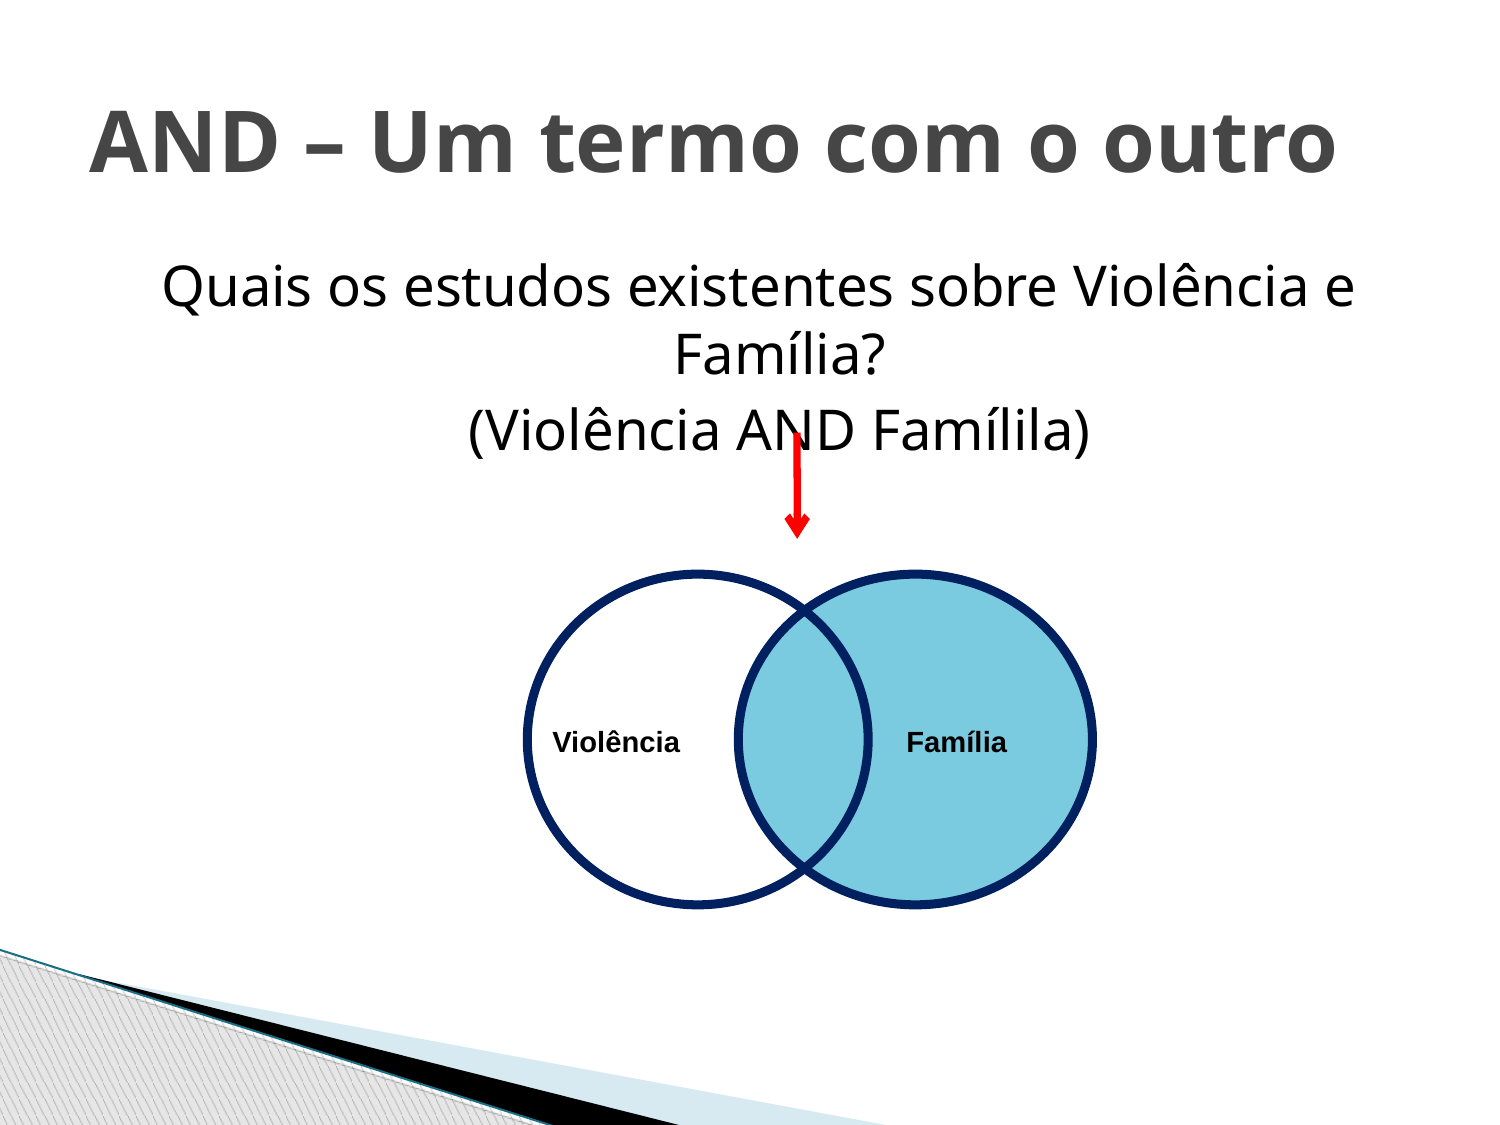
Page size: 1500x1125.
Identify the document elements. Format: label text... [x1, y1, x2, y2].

text_box Família [891, 716, 1069, 766]
text_box [527, 574, 1093, 905]
text_box Violência [537, 716, 715, 766]
title AND – Um termo com o outro [75, 45, 1425, 233]
list Quais os estudos existentes sobre Violência e Família? (Violência AND Famílila) [75, 242, 1425, 986]
